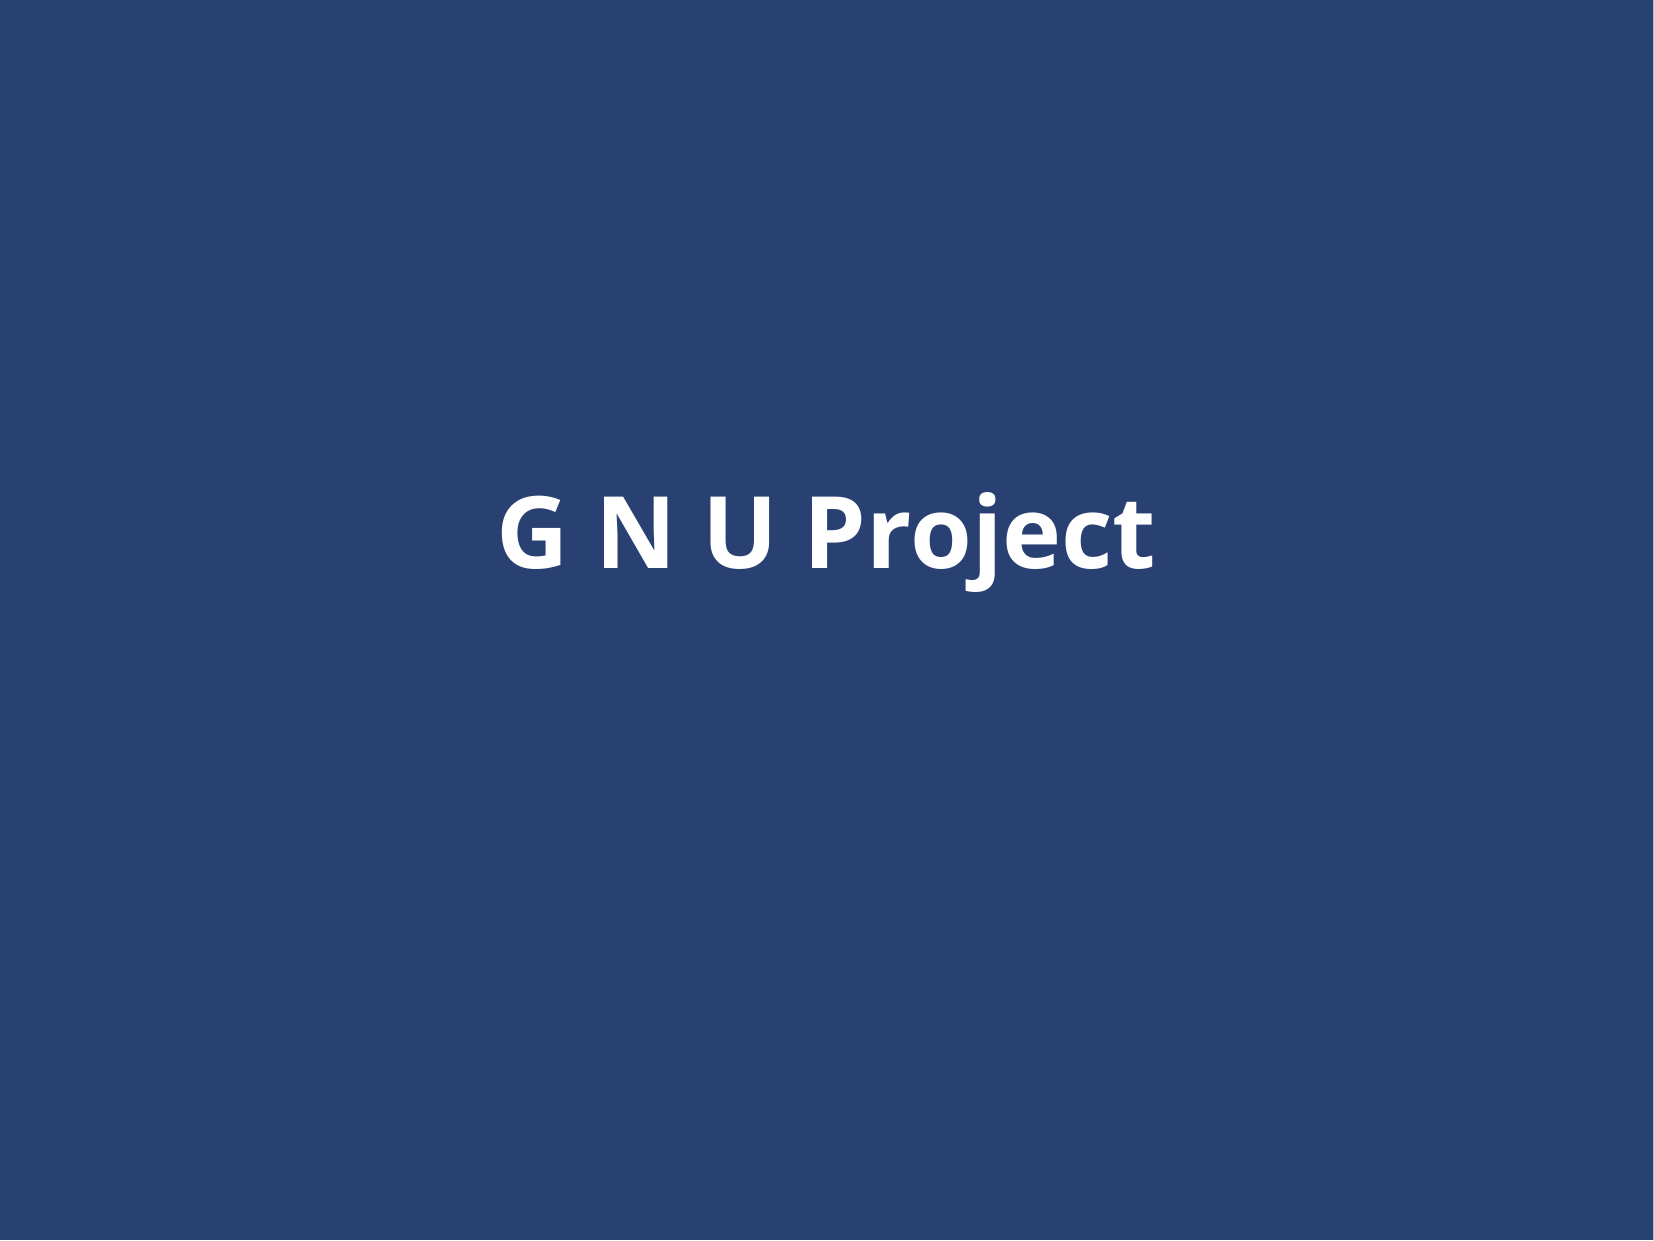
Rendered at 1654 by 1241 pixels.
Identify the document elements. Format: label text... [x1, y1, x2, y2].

subtitle G N U Project [82, 49, 1571, 1109]
